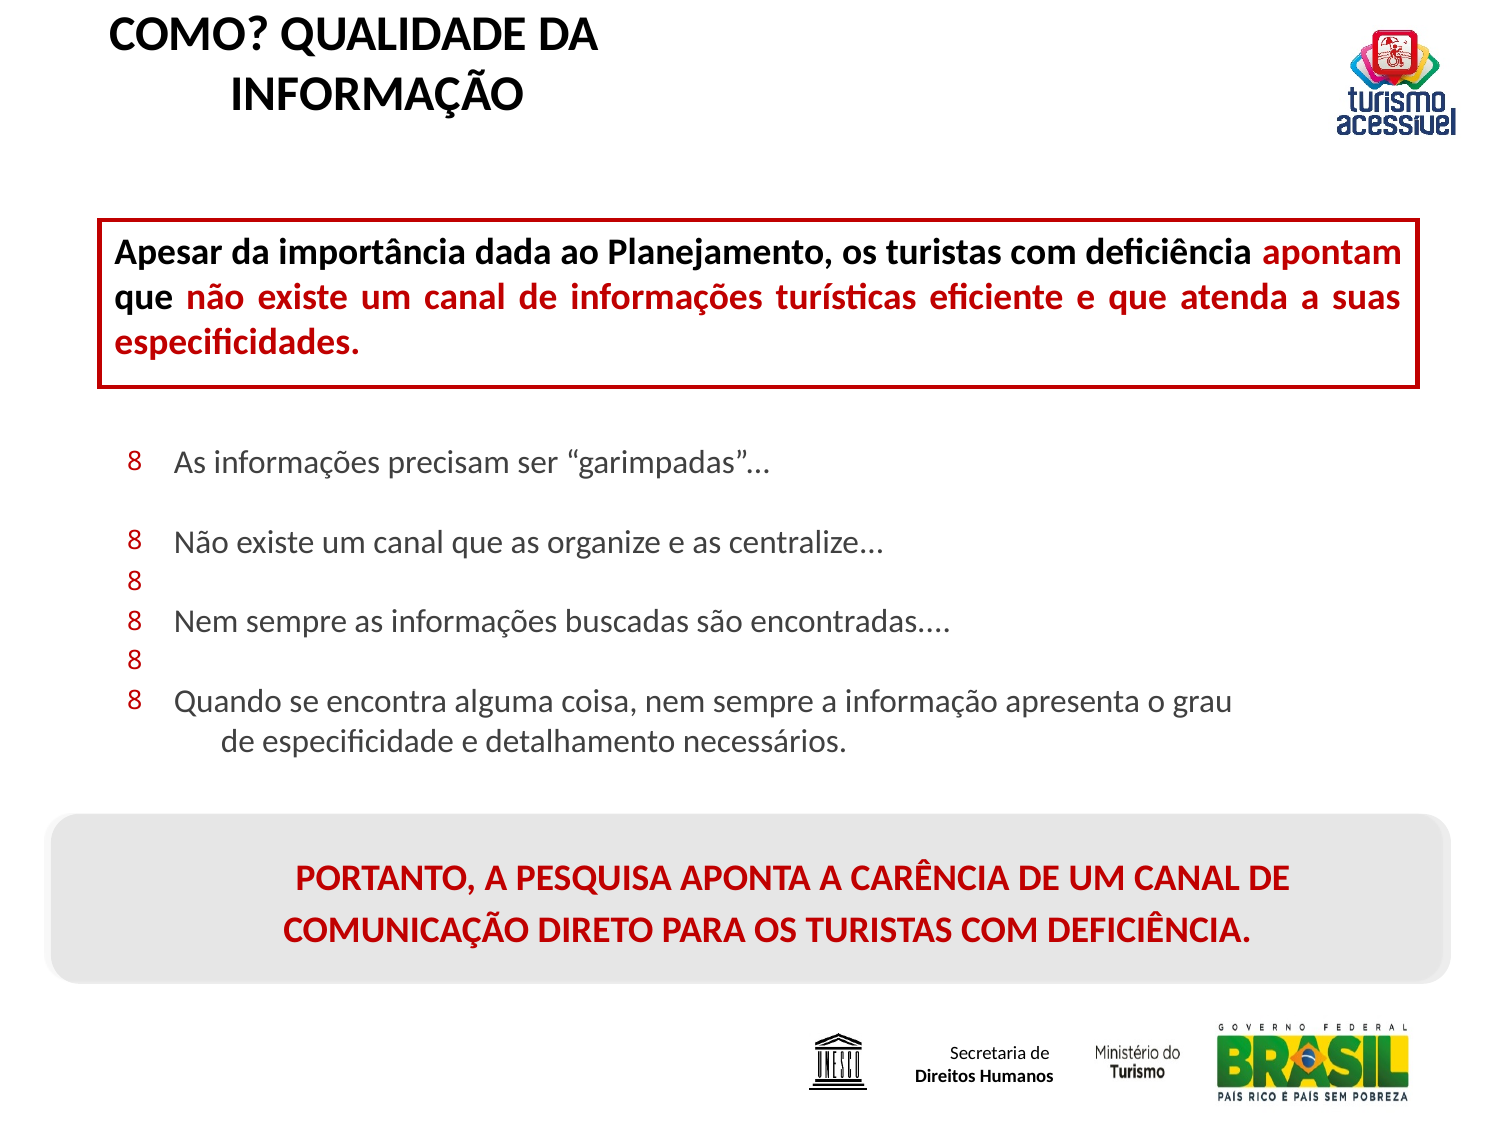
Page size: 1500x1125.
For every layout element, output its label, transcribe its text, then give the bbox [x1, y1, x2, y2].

text_box As informações precisam ser “garimpadas”... Não existe um canal que as organize e as centralize... Nem sempre as informações buscadas são encontradas.... Quando se encontra alguma coisa, nem sempre a informação apresenta o grau de especificidade e detalhamento necessários. [112, 433, 1289, 767]
text_box [50, 813, 1451, 984]
text_box COMO? Qualidade da Informação [0, 0, 739, 138]
text_box Portanto, a pesquisa aponta a carência de um canal de comunicação direto para os turistas com deficiência. [156, 839, 1380, 958]
text_box Apesar da importância dada ao Planejamento, os turistas com deficiência apontam que não existe um canal de informações turísticas eficiente e que atenda a suas especificidades. [99, 219, 1418, 388]
